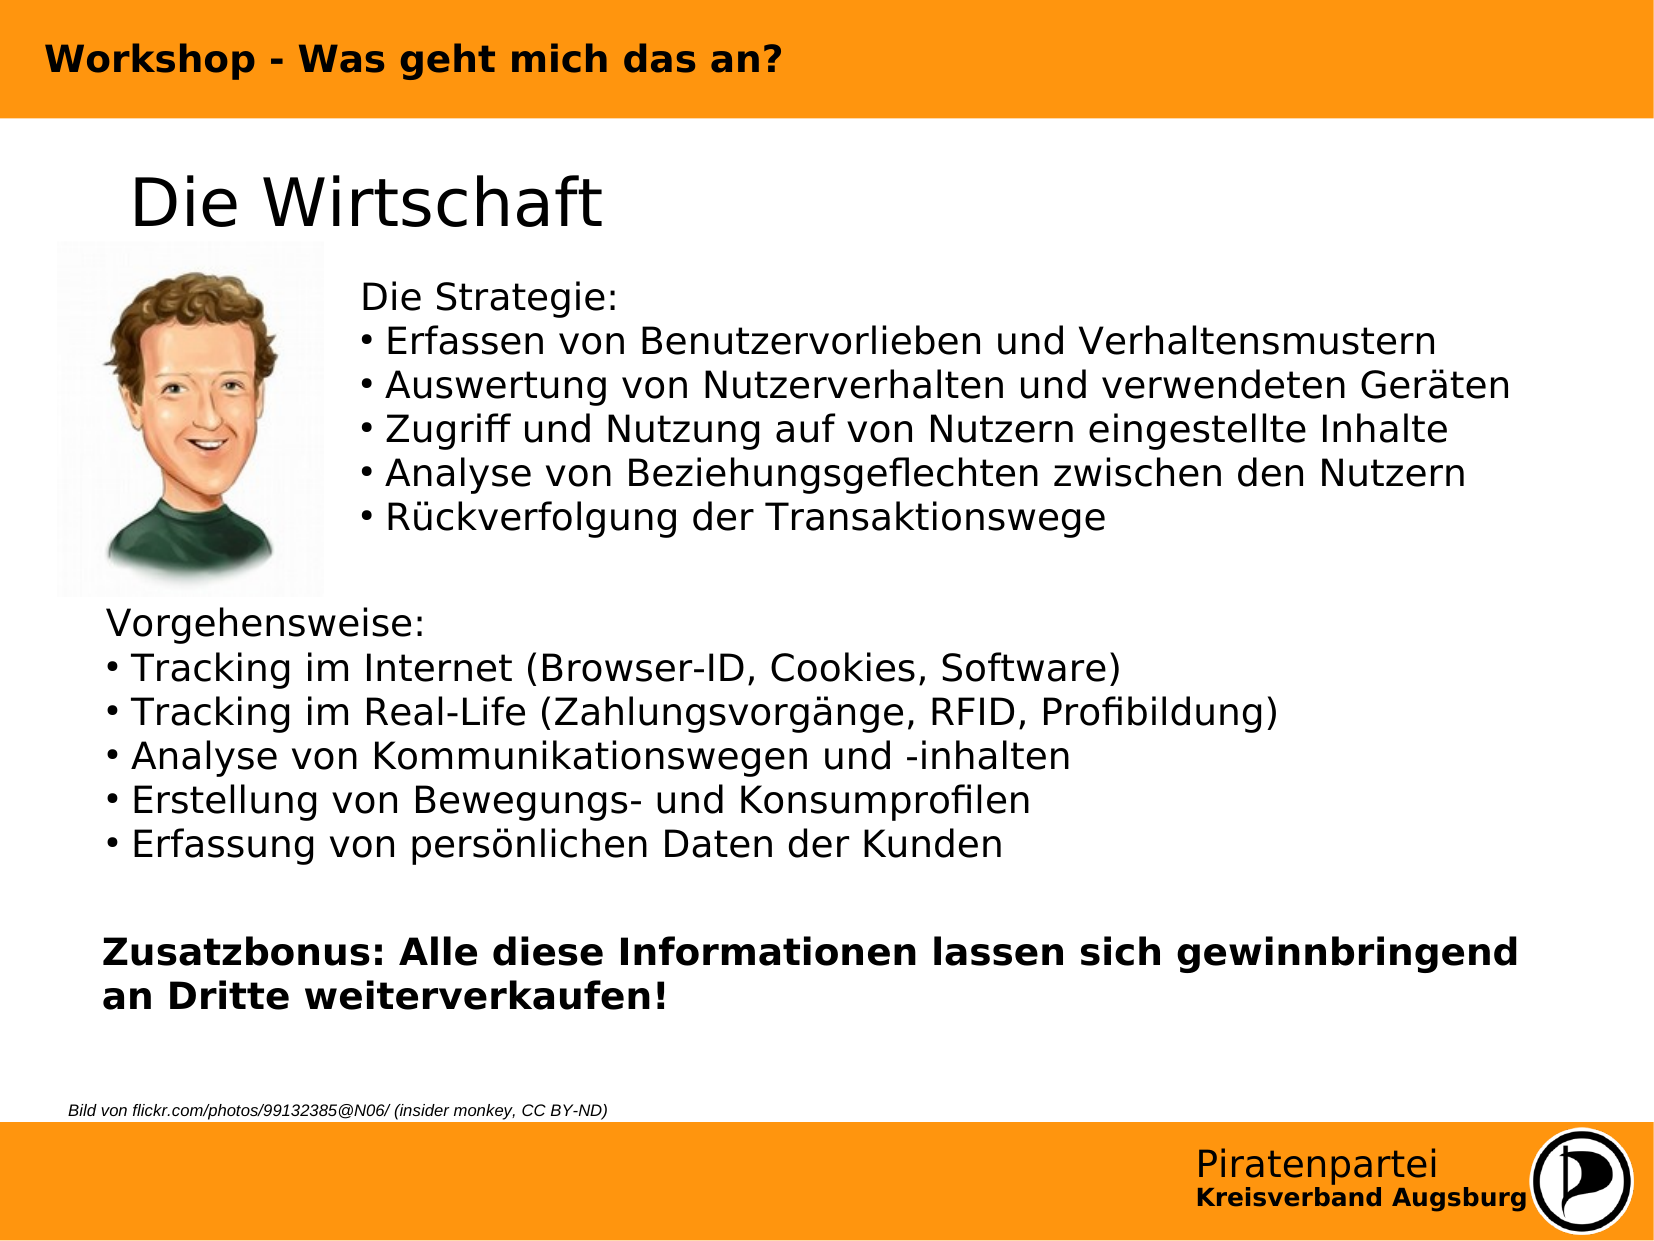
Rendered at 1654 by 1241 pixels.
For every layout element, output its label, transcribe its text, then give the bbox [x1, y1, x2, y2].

text_box Zusatzbonus: Alle diese Informationen lassen sich gewinnbringend an Dritte weiterverkaufen! [87, 921, 1573, 1014]
picture [1529, 1127, 1634, 1235]
text_box Vorgehensweise: Tracking im Internet (Browser-ID, Cookies, Software) Tracking im Real-Life (Zahlungsvorgänge, RFID, Profibildung) Analyse von Kommunikationswegen und -inhalten Erstellung von Bewegungs- und Konsumprofilen Erfassung von persönlichen Daten der Kunden [91, 593, 1509, 889]
text_box Bild von flickr.com/photos/99132385@N06/ (insider monkey, CC BY-ND) [53, 1092, 1092, 1127]
text_box Workshop - Was geht mich das an? [29, 29, 1329, 88]
text_box Die Strategie: Erfassen von Benutzervorlieben und Verhaltensmustern Auswertung von Nutzerverhalten und verwendeten Geräten Zugriff und Nutzung auf von Nutzern eingestellte Inhalte Analyse von Beziehungsgeflechten zwischen den Nutzern Rückverfolgung der Transaktionswege [345, 267, 1537, 518]
picture [57, 241, 324, 597]
text_box Die Wirtschaft [115, 155, 1560, 248]
